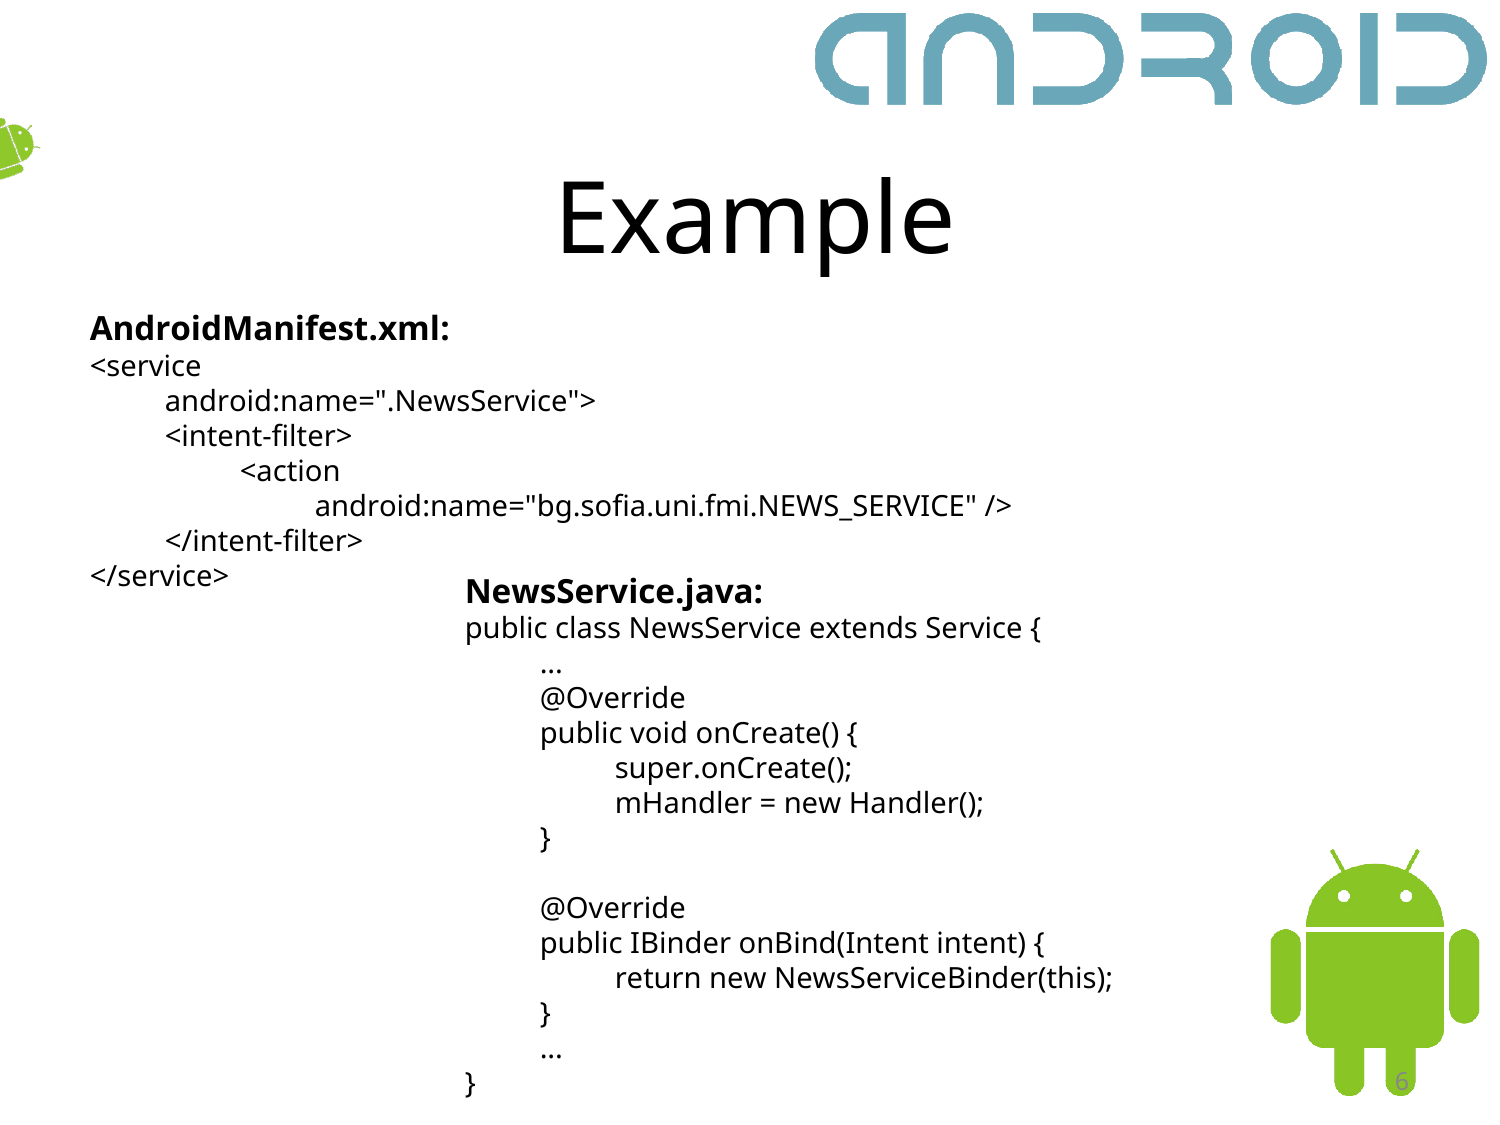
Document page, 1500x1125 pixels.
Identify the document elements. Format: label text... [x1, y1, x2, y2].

text_box NewsService.java: public class NewsService extends Service { ... @Override public void onCreate() { super.onCreate(); mHandler = new Handler(); } @Override public IBinder onBind(Intent intent) { return new NewsServiceBinder(this); } ... } [450, 562, 1276, 1107]
title Example [37, 118, 1473, 309]
picture [808, 9, 1489, 106]
text_box <number> [1378, 1058, 1426, 1104]
text_box AndroidManifest.xml: <service android:name=".NewsService"> <intent-filter> <action android:name="bg.sofia.uni.fmi.NEWS_SERVICE" /> </intent-filter> </service> [75, 299, 1276, 638]
picture [0, 103, 53, 198]
picture [1253, 837, 1500, 1125]
